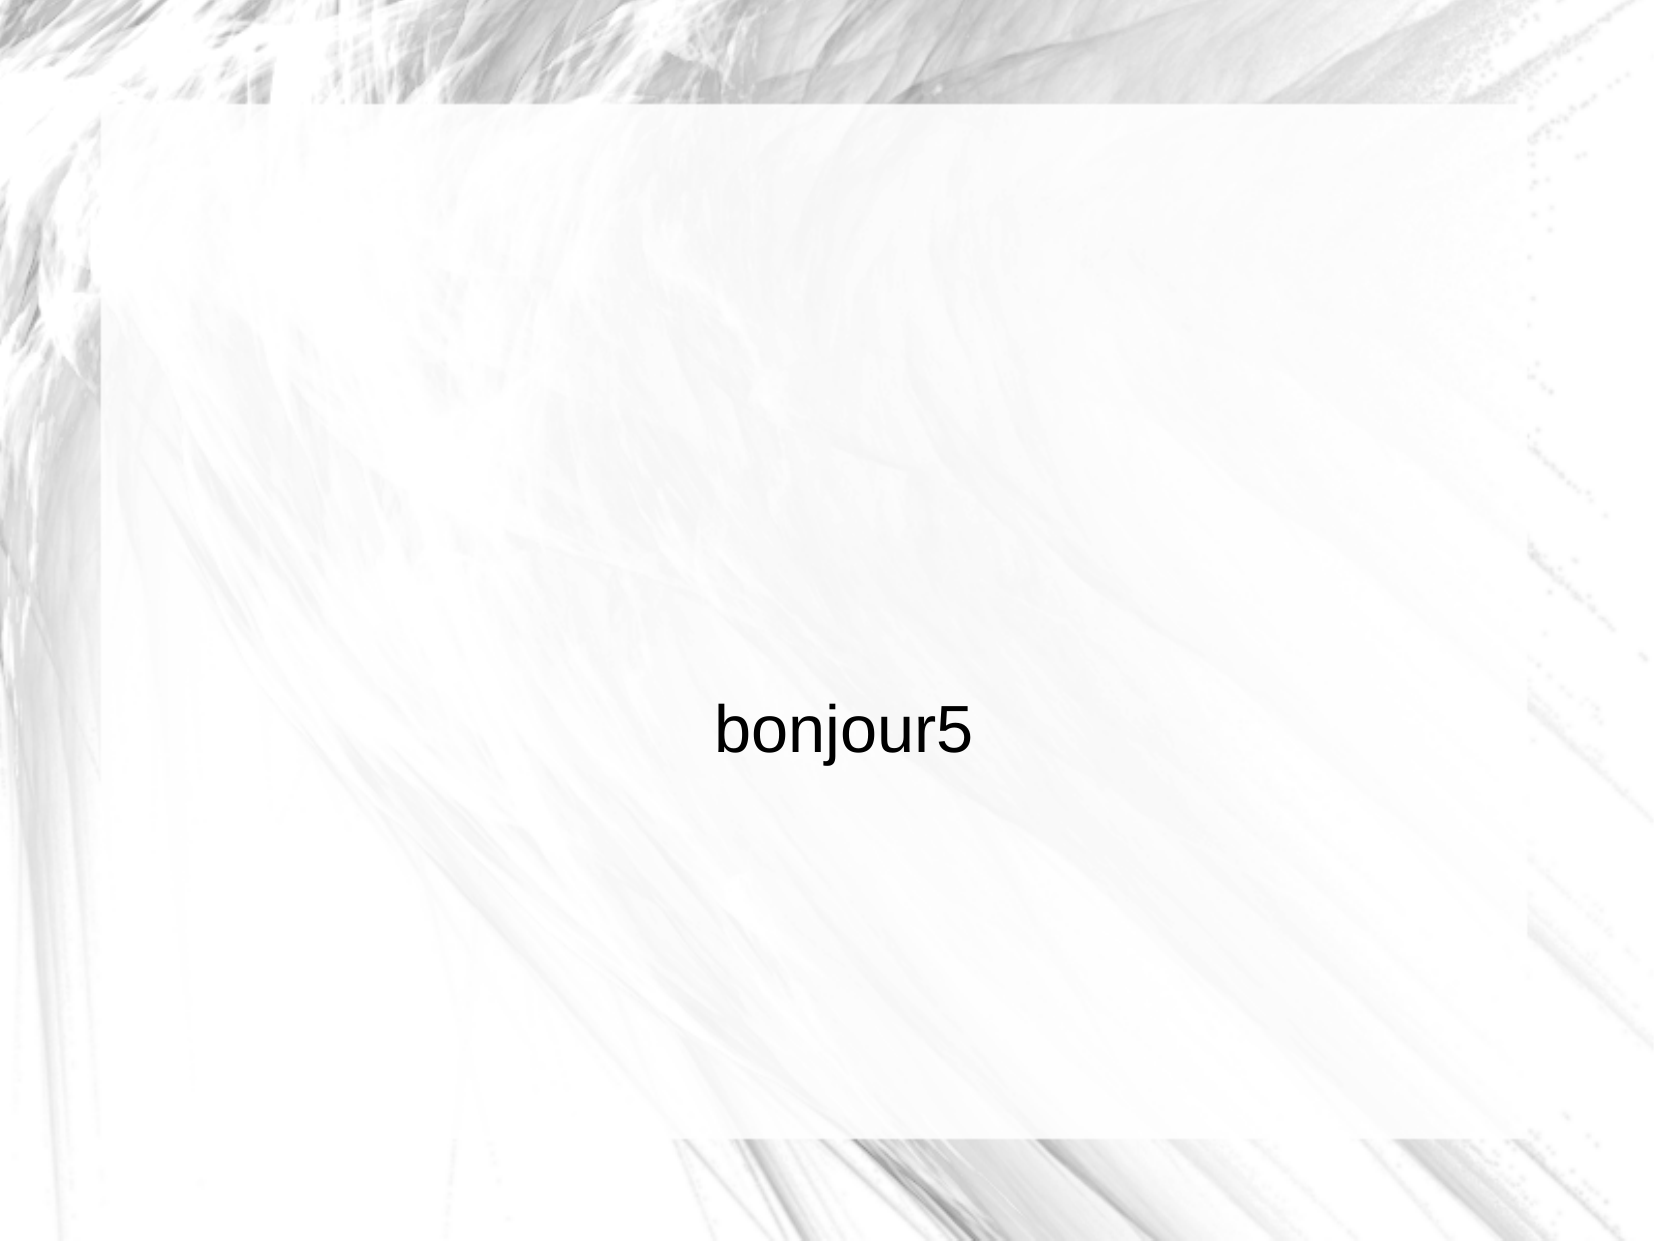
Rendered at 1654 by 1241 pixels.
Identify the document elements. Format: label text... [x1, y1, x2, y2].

picture [0, 0, 1654, 1241]
subtitle bonjour5 [118, 319, 1571, 1139]
